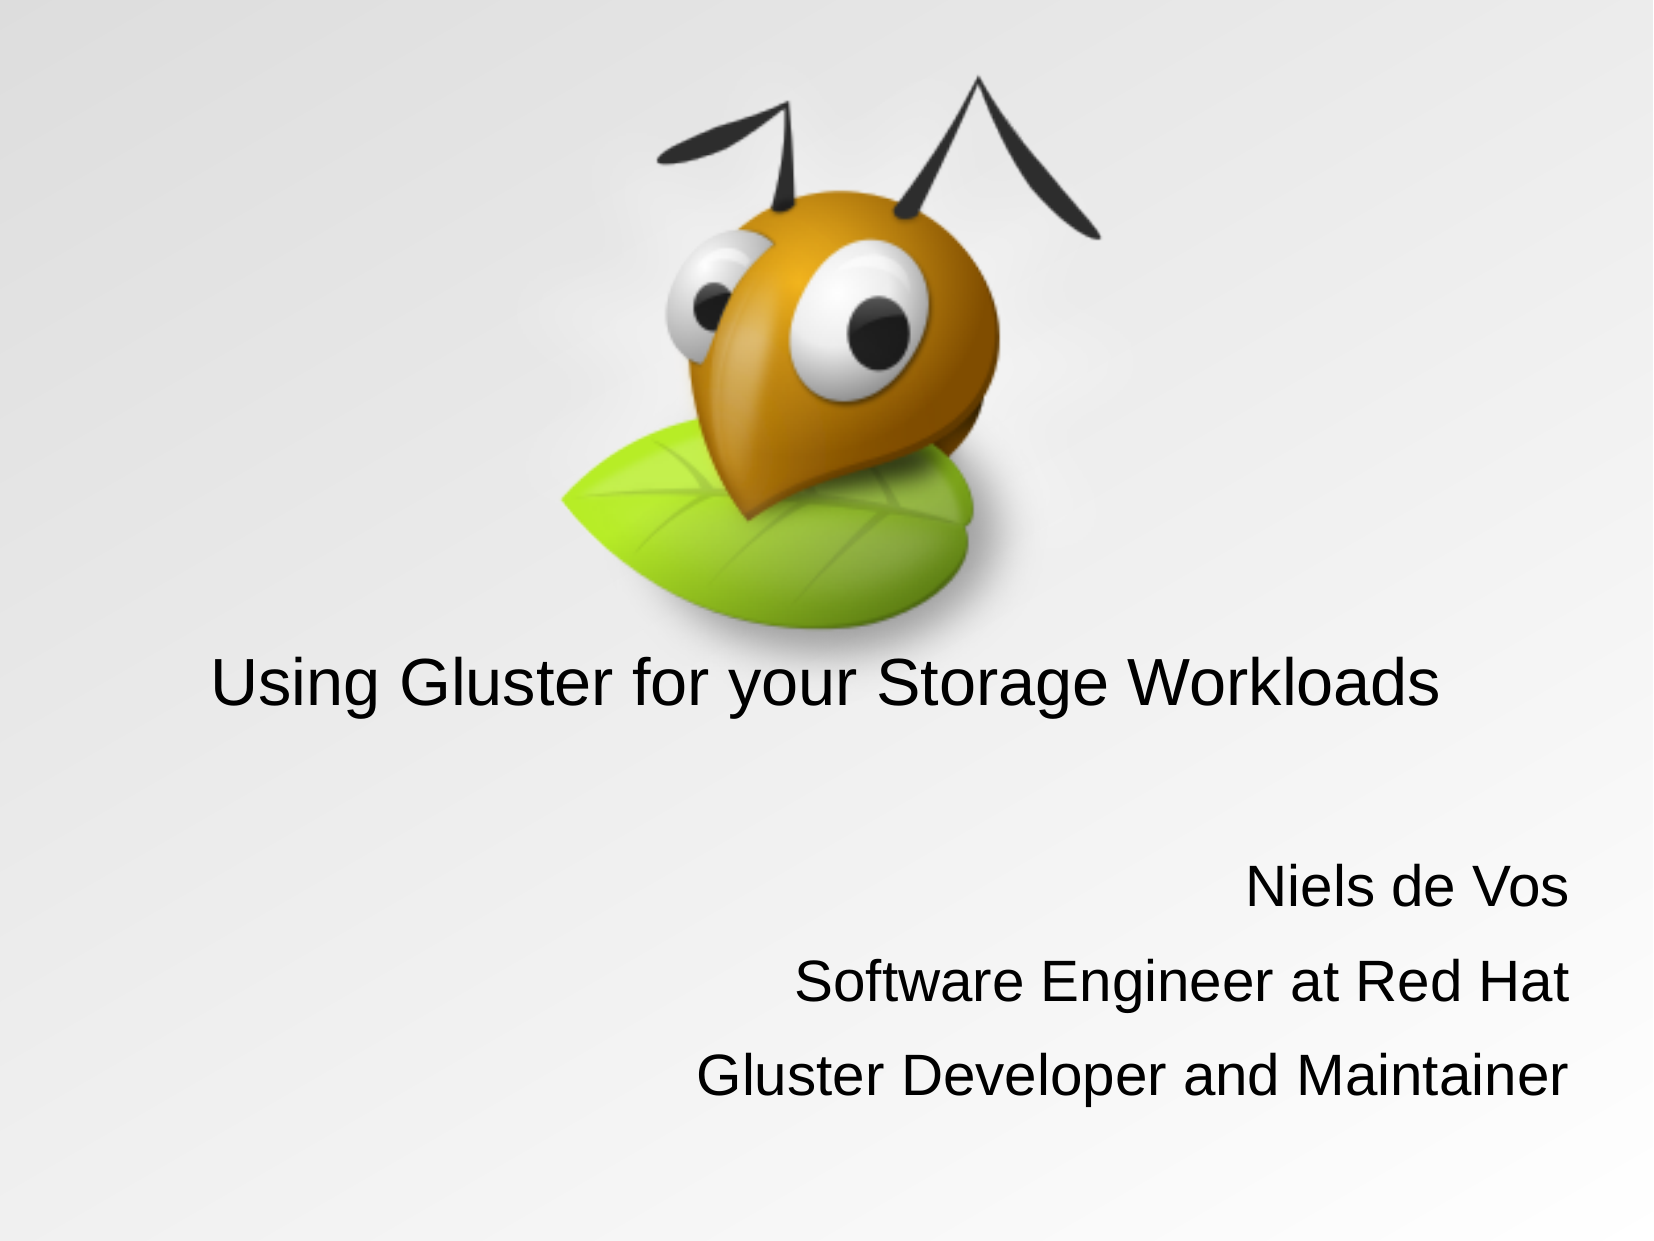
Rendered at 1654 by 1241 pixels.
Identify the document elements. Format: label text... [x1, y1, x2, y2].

picture [470, 51, 1183, 645]
list Using Gluster for your Storage Workloads Niels de Vos Software Engineer at Red Hat Gluster Developer and Maintainer [82, 645, 1571, 1216]
